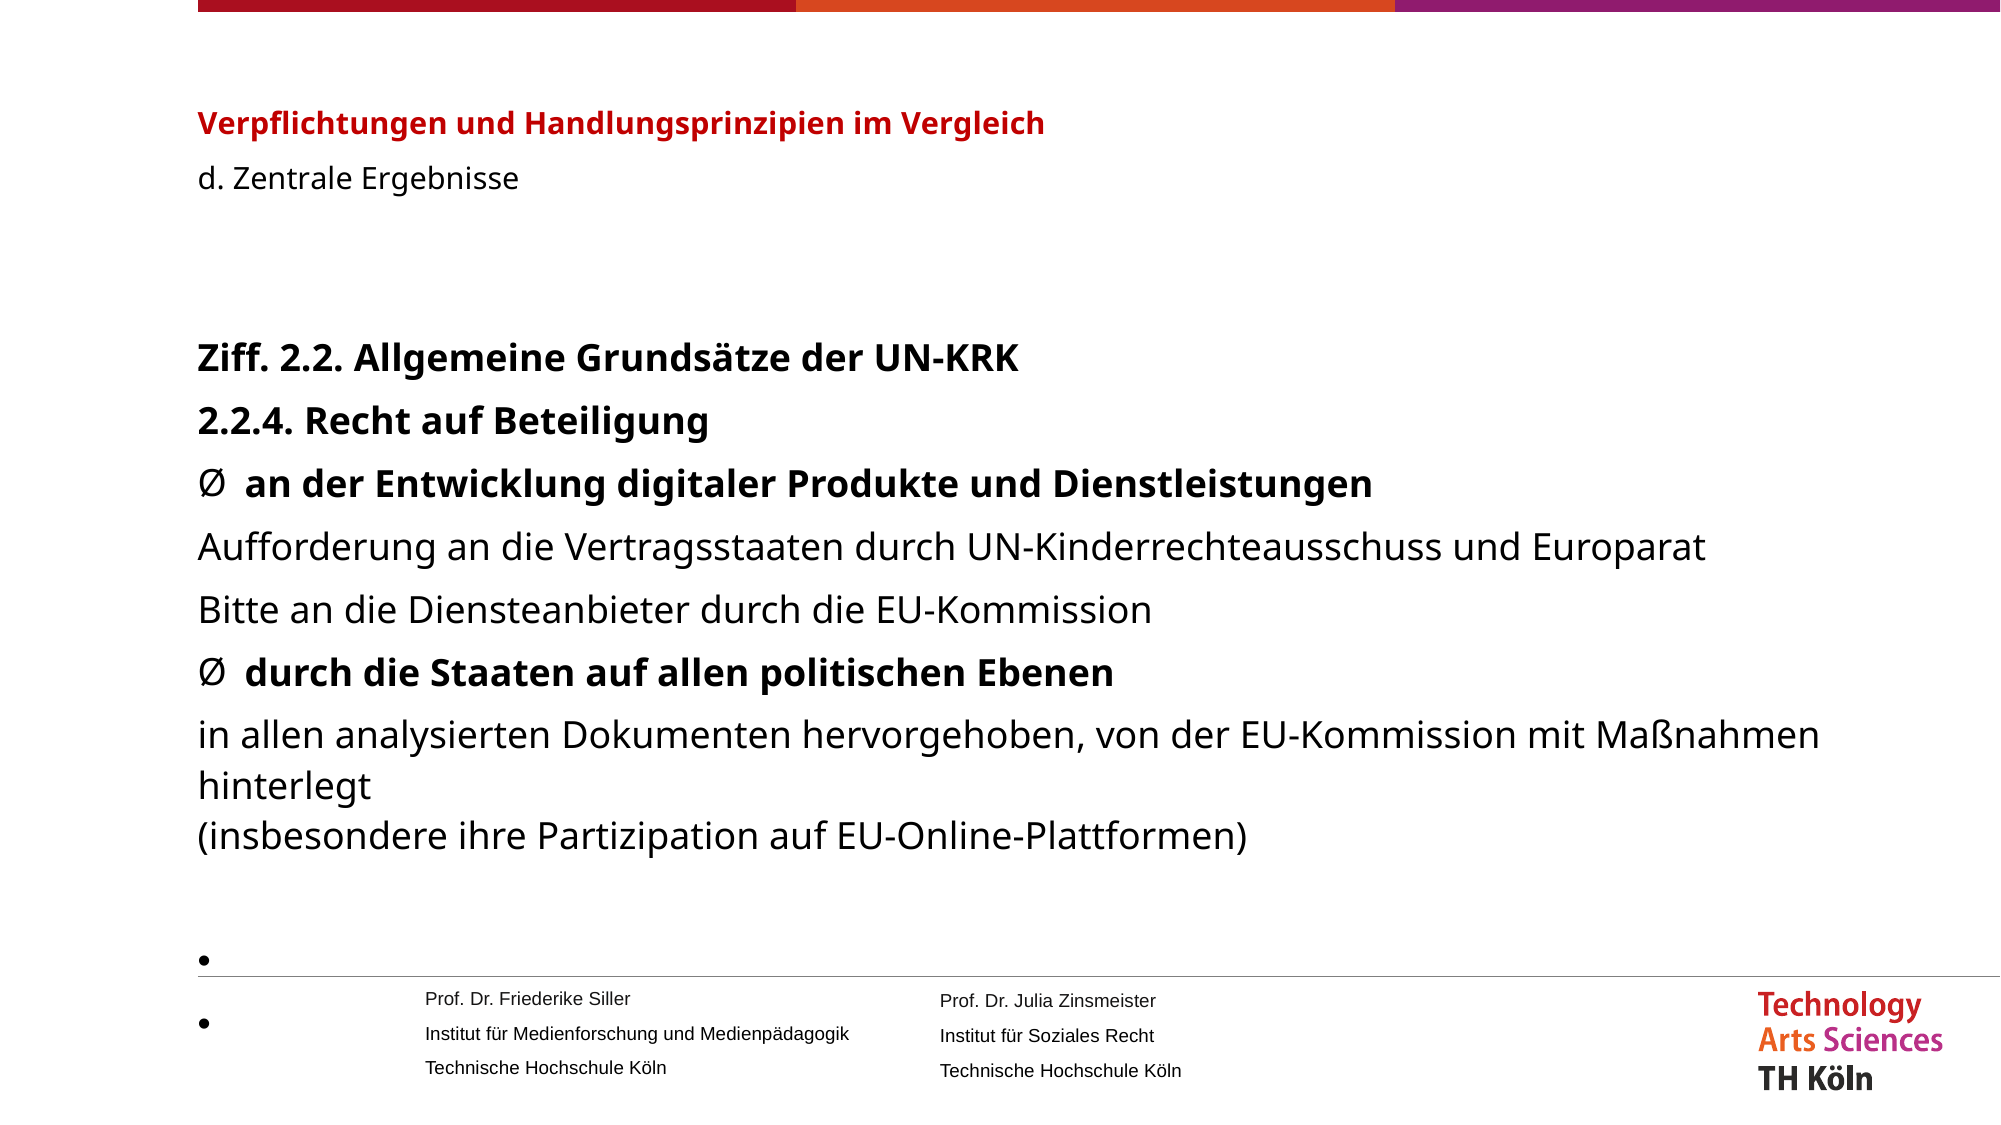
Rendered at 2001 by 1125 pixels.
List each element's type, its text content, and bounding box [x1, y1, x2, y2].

list Ziff. 2.2. Allgemeine Grundsätze der UN-KRK 2.2.4. Recht auf Beteiligung an der Entwicklung digitaler Produkte und Dienstleistungen Aufforderung an die Vertragsstaaten durch UN-Kinderrechteausschuss und Europarat Bitte an die Diensteanbieter durch die EU-Kommission durch die Staaten auf allen politischen Ebenen in allen analysierten Dokumenten hervorgehoben, von der EU-Kommission mit Maßnahmen hinterlegt (insbesondere ihre Partizipation auf EU-Online-Plattformen) [197, 208, 1970, 917]
title Verpflichtungen und Handlungsprinzipien im Vergleich d. Zentrale Ergebnisse [197, 85, 1970, 208]
